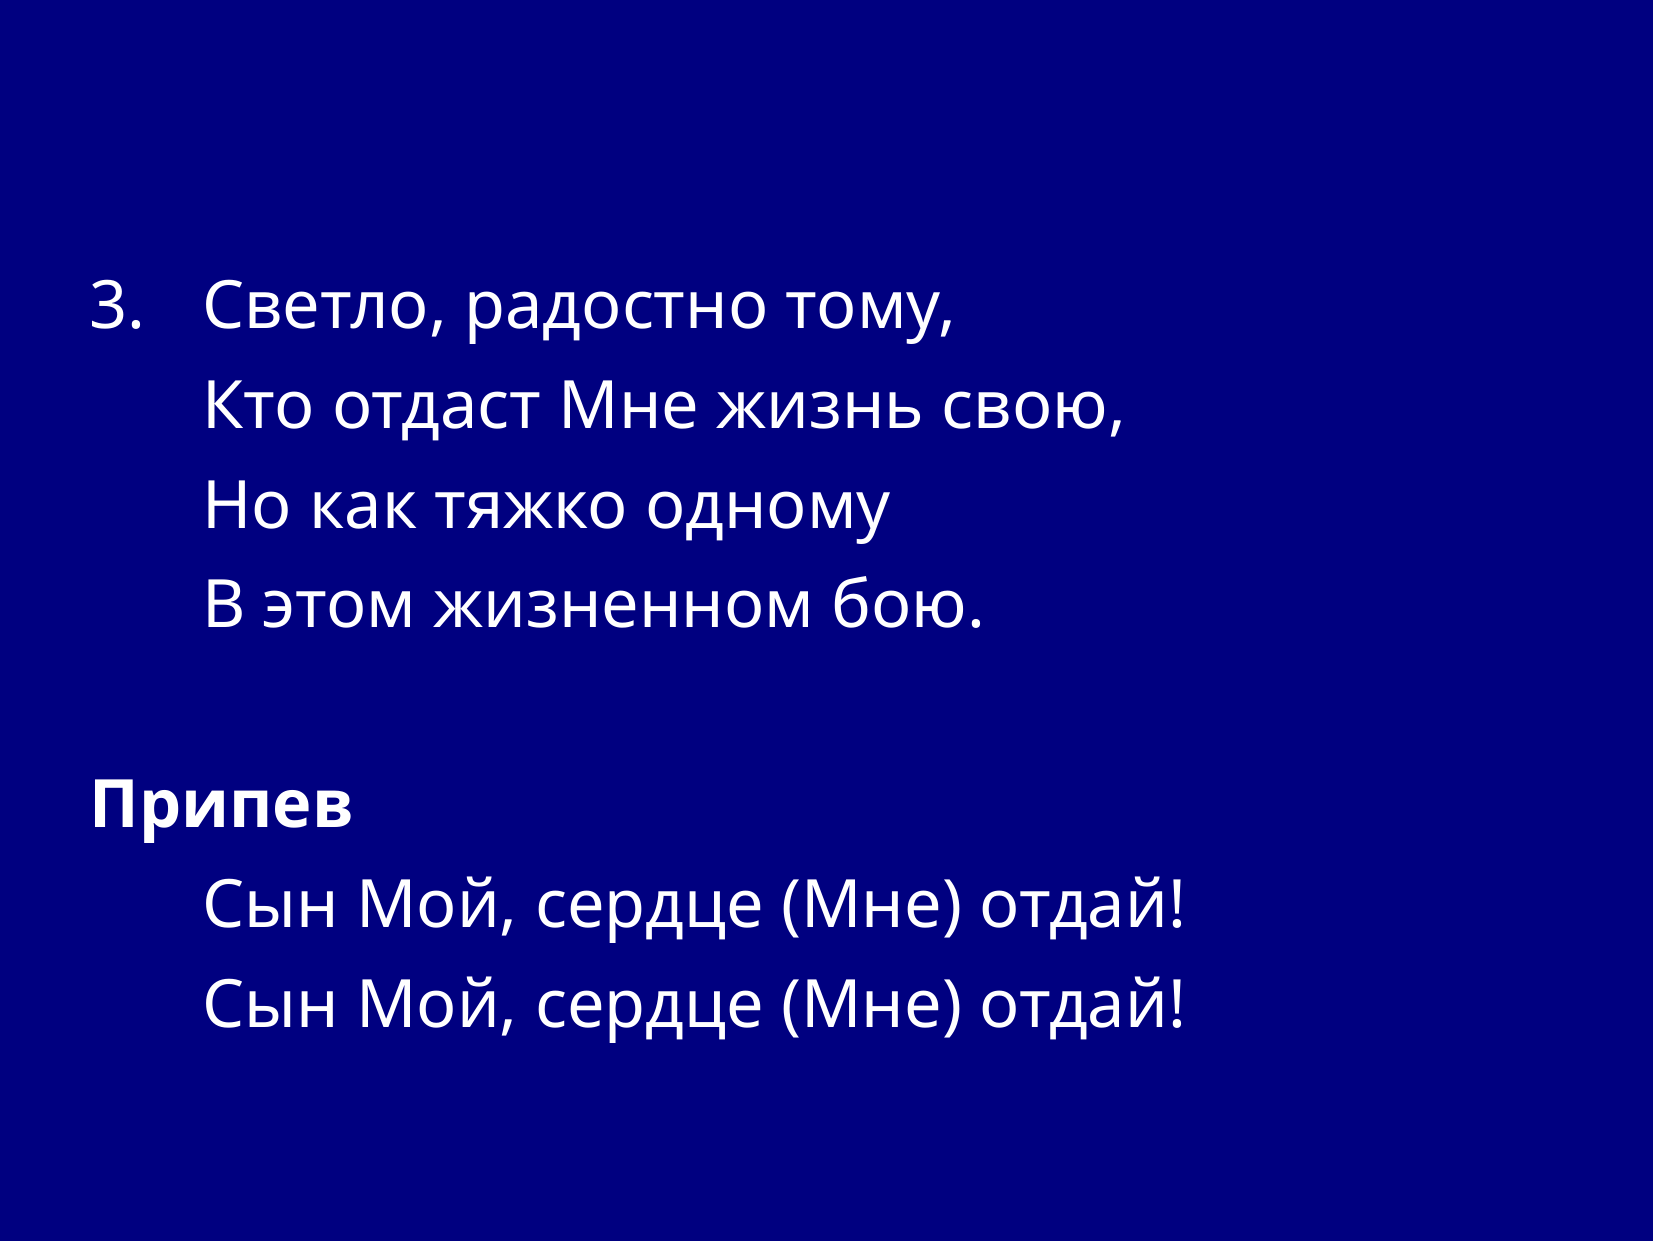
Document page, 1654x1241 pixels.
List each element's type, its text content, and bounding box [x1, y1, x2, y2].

text_box 3. Светло, радостно тому, Кто отдаст Мне жизнь свою, Но как тяжко одному В этом жизненном бою. Припев Сын Мой, сердце (Мне) отдай! Сын Мой, сердце (Мне) отдай! [75, 150, 1576, 1163]
